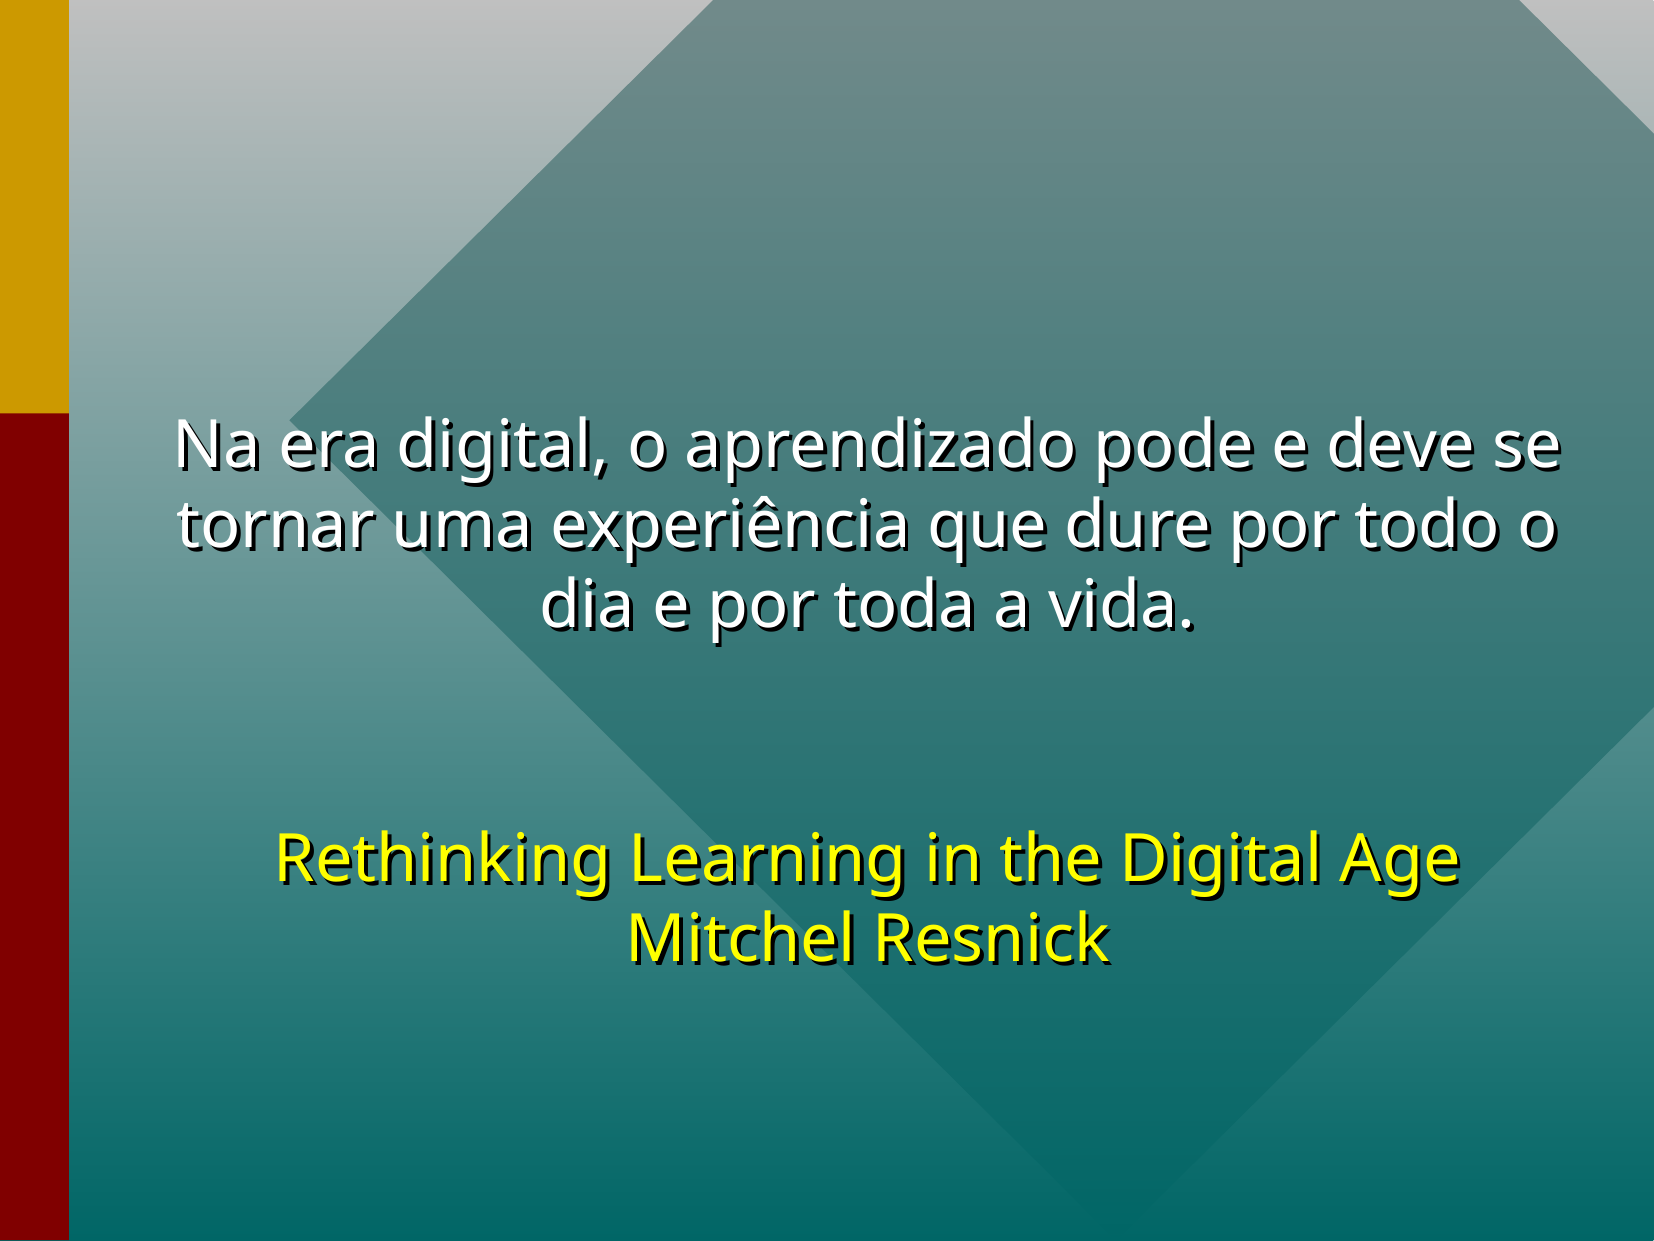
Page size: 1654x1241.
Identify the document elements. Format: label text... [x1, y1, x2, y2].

subtitle Na era digital, o aprendizado pode e deve se tornar uma experiência que dure por todo o dia e por toda a vida. Rethinking Learning in the Digital Age Mitchel Resnick [165, 267, 1571, 1109]
